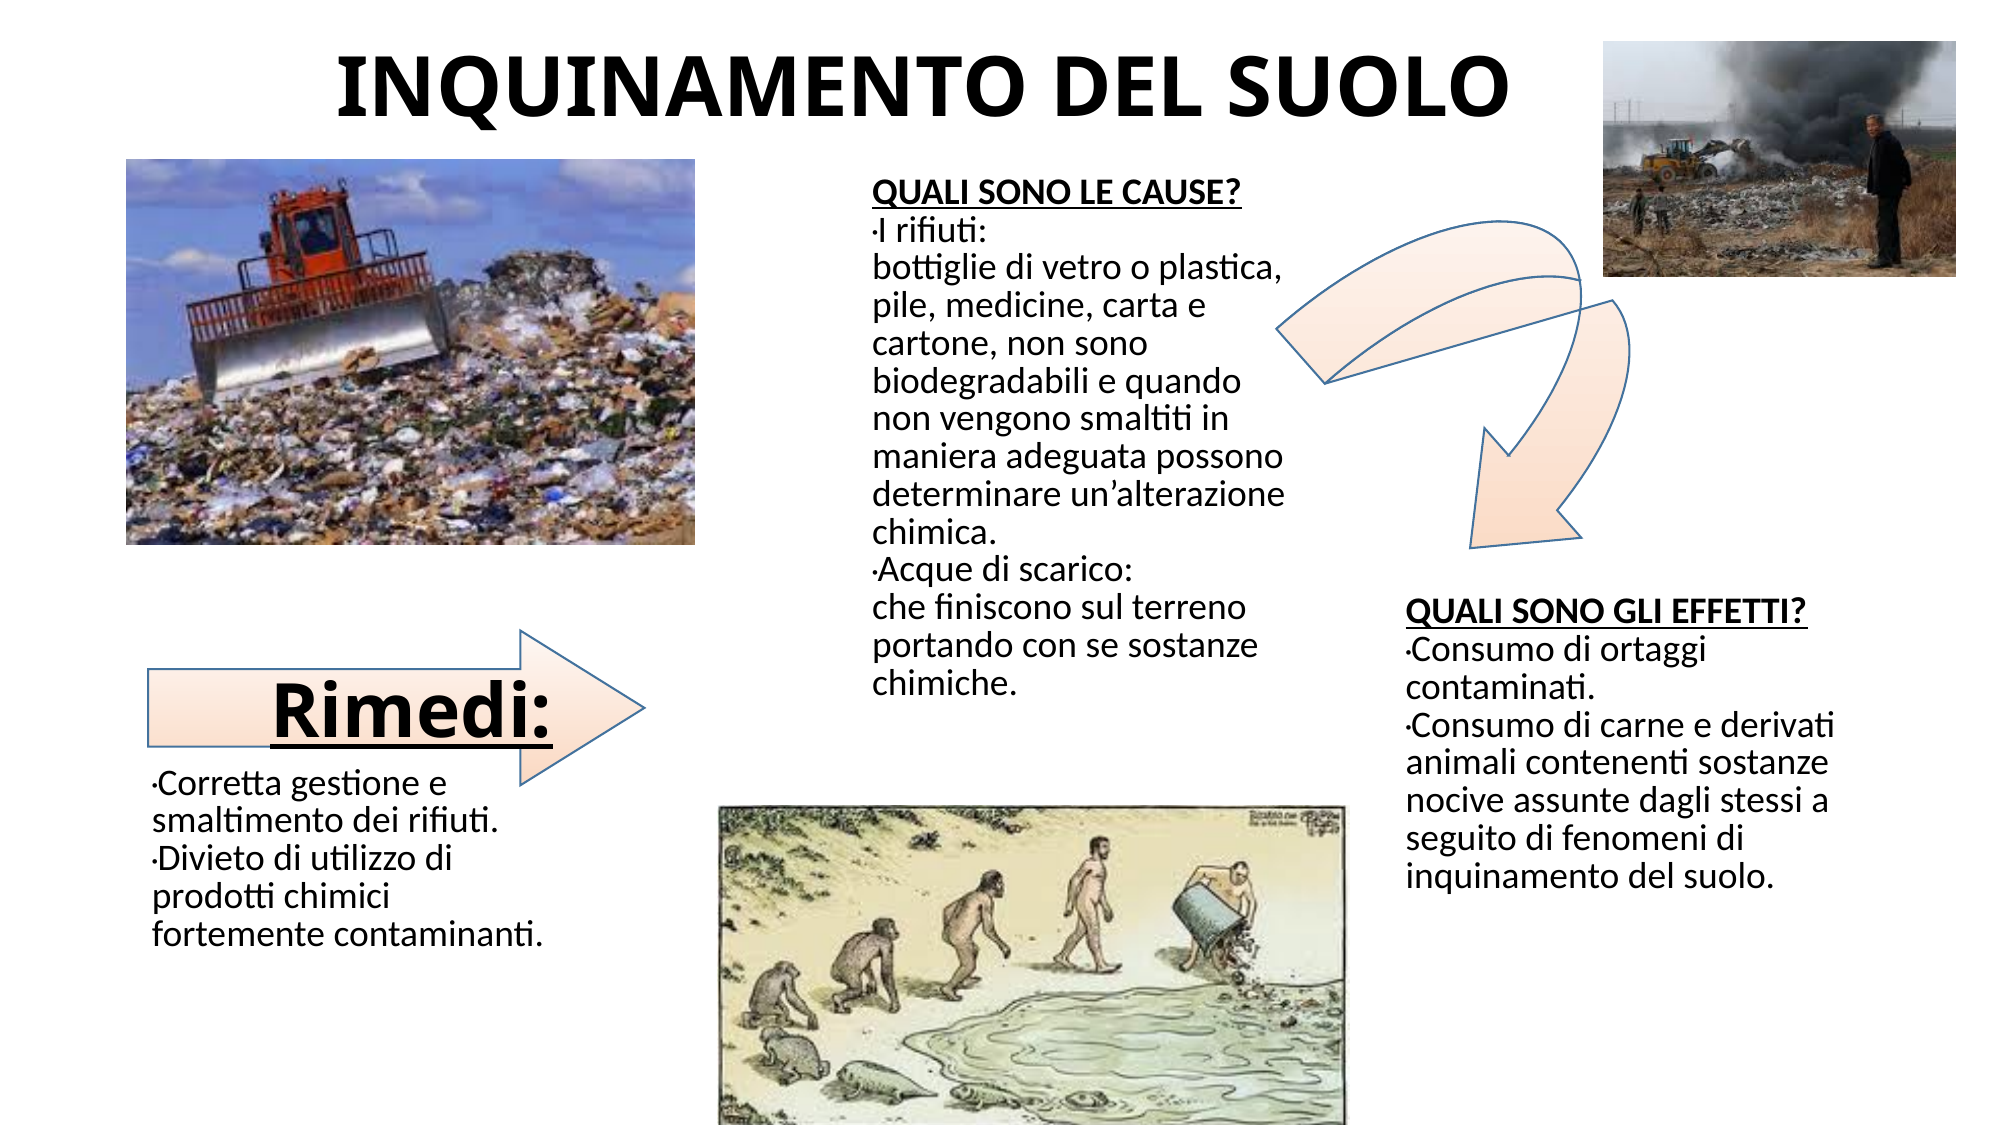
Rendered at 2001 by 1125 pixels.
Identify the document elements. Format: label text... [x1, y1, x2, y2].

picture [1603, 41, 1956, 277]
text_box [568, 660, 645, 756]
text_box QUALI SONO LE CAUSE? I rifiuti: bottiglie di vetro o plastica, pile, medicine, carta e cartone, non sono biodegradabili e quando non vengono smaltiti in maniera adeguata possono determinare un’alterazione chimica. Acque di scarico: che finiscono sul terreno portando con se sostanze chimiche. [857, 168, 1309, 750]
text_box INQUINAMENTO DEL SUOLO [321, 19, 1529, 149]
text_box [520, 630, 552, 650]
picture [126, 159, 695, 545]
text_box [148, 669, 255, 747]
text_box Corretta gestione e smaltimento dei rifiuti. Divieto di utilizzo di prodotti chimici fortemente contaminanti. [137, 759, 563, 964]
text_box [1276, 221, 1630, 549]
text_box Rimedi: [255, 650, 568, 768]
picture [717, 805, 1350, 1125]
text_box QUALI SONO GLI EFFETTI? Consumo di ortaggi contaminati. Consumo di carne e derivati animali contenenti sostanze nocive assunte dagli stessi a seguito di fenomeni di inquinamento del suolo. [1390, 588, 1867, 906]
